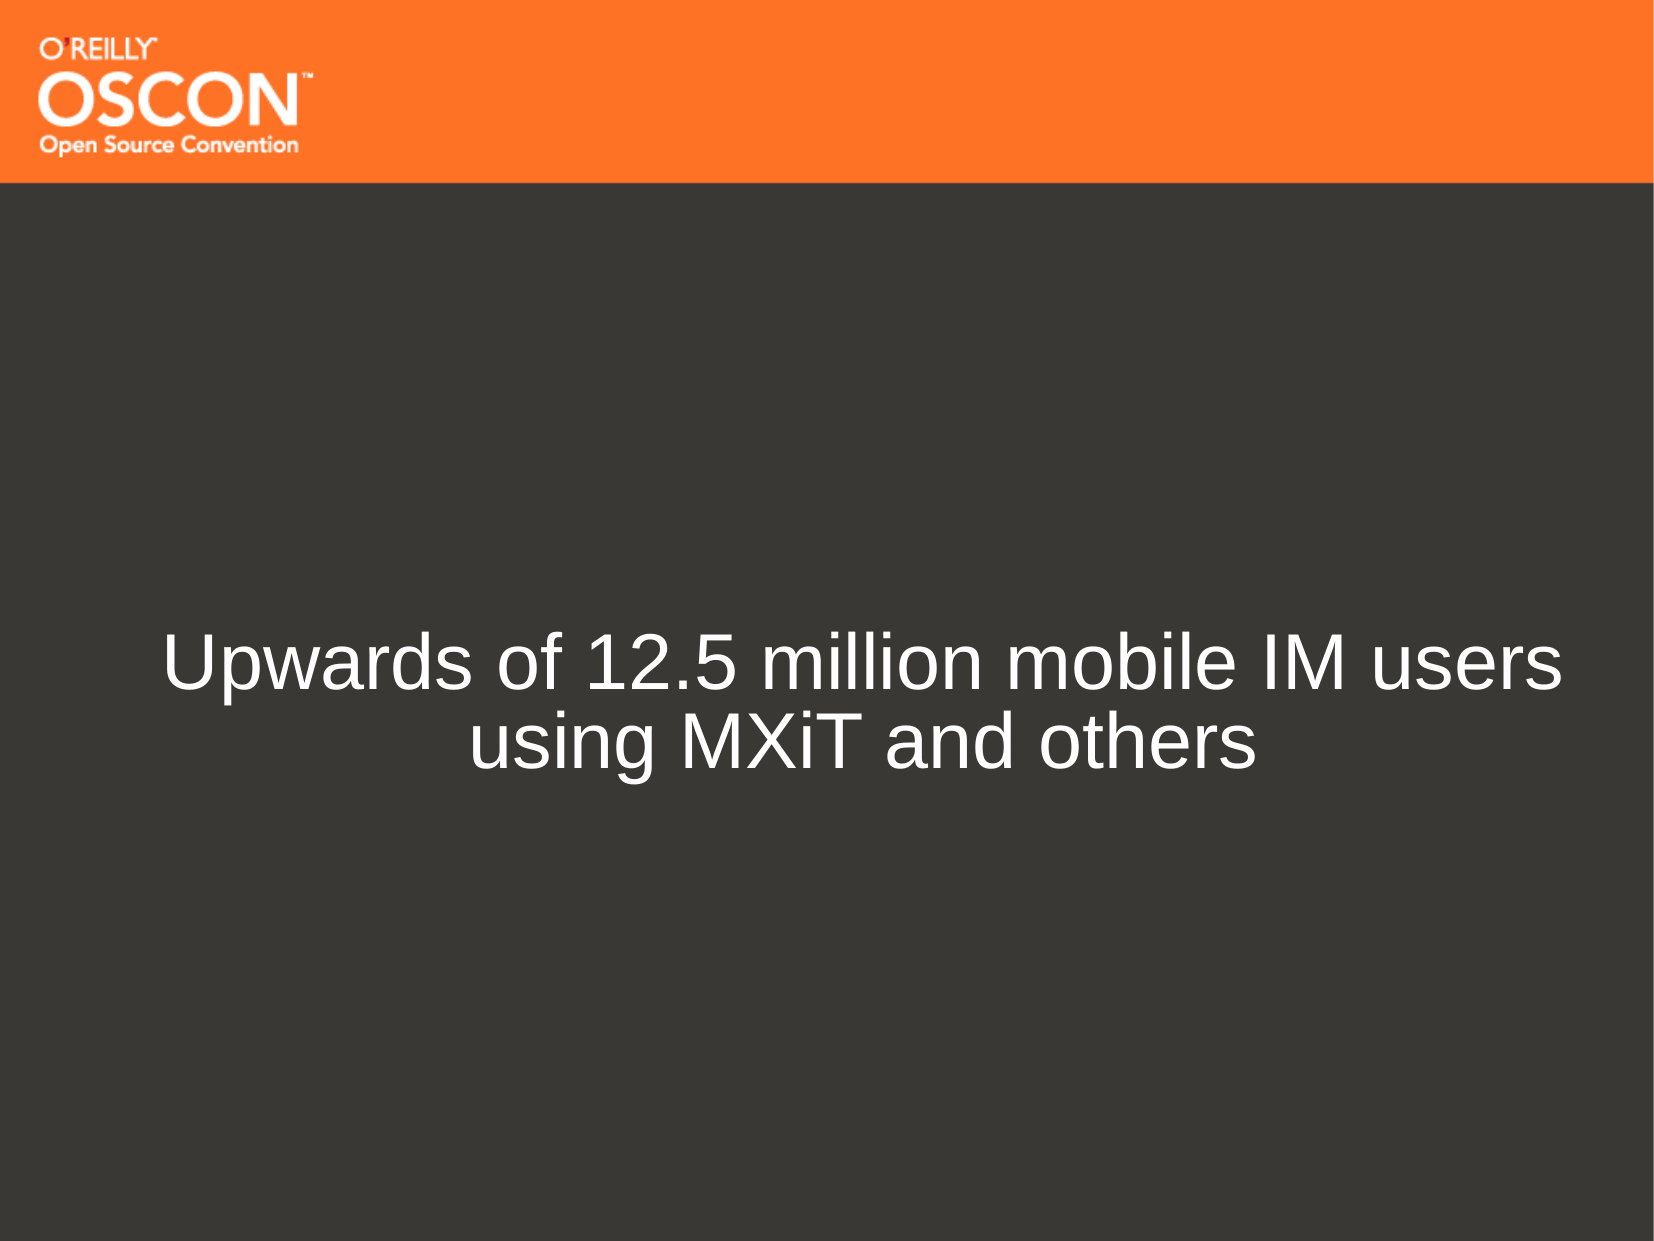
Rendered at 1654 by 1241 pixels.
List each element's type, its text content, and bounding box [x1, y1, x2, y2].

title [356, 31, 1624, 187]
picture [0, 0, 1654, 1241]
list Upwards of 12.5 million mobile IM users using MXiT and others [37, 219, 1628, 1218]
